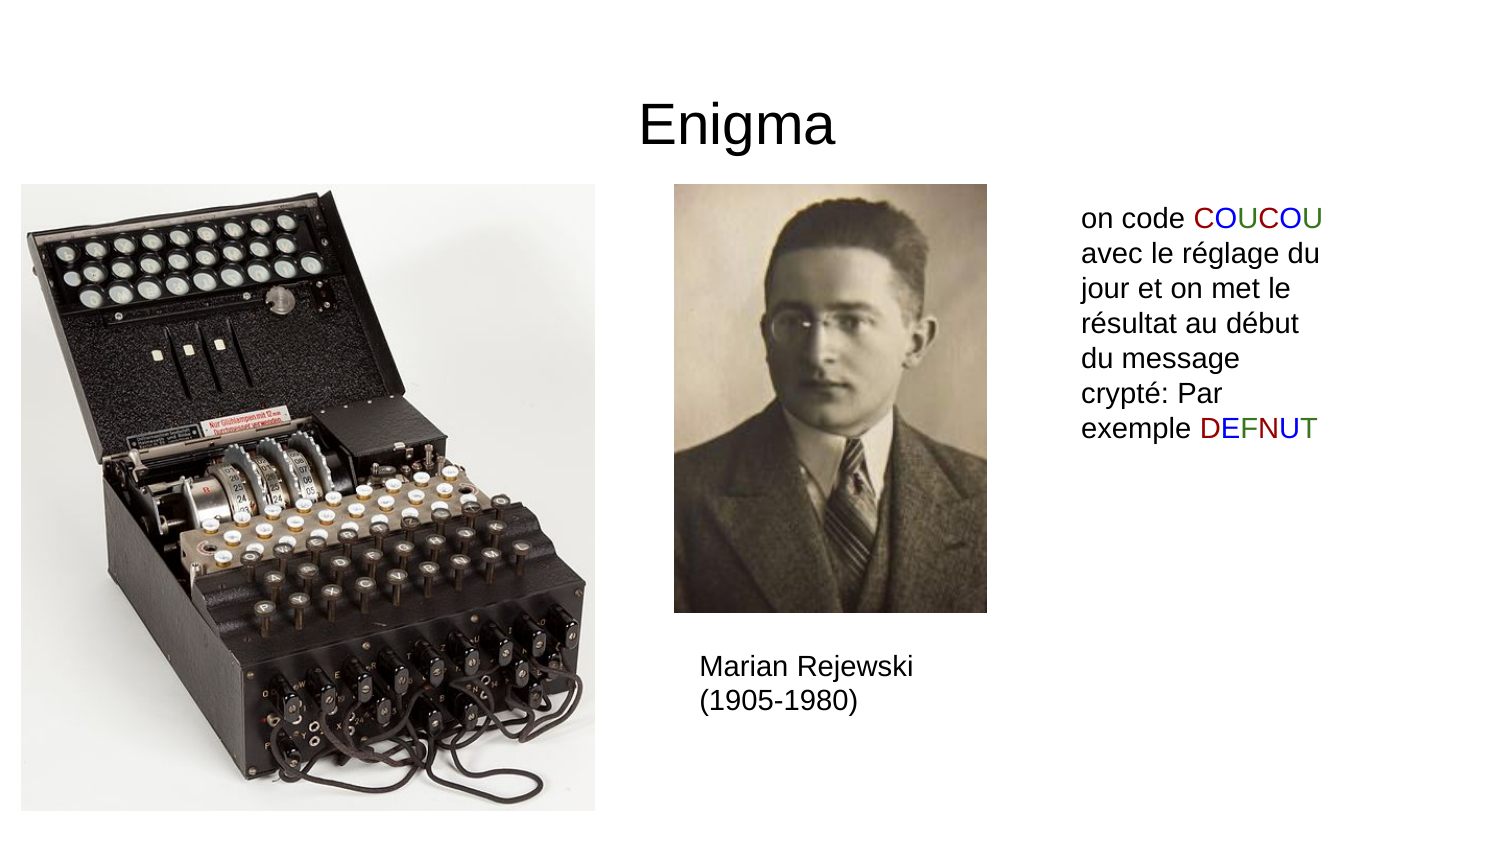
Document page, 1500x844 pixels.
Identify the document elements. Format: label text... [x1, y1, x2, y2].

picture [21, 184, 595, 811]
text_box on code COUCOU avec le réglage du jour et on met le résultat au début du message crypté: Par exemple DEFNUT [1066, 184, 1340, 613]
title Enigma [623, 71, 877, 166]
text_box Marian Rejewski (1905-1980) [684, 631, 959, 758]
picture [674, 184, 987, 613]
